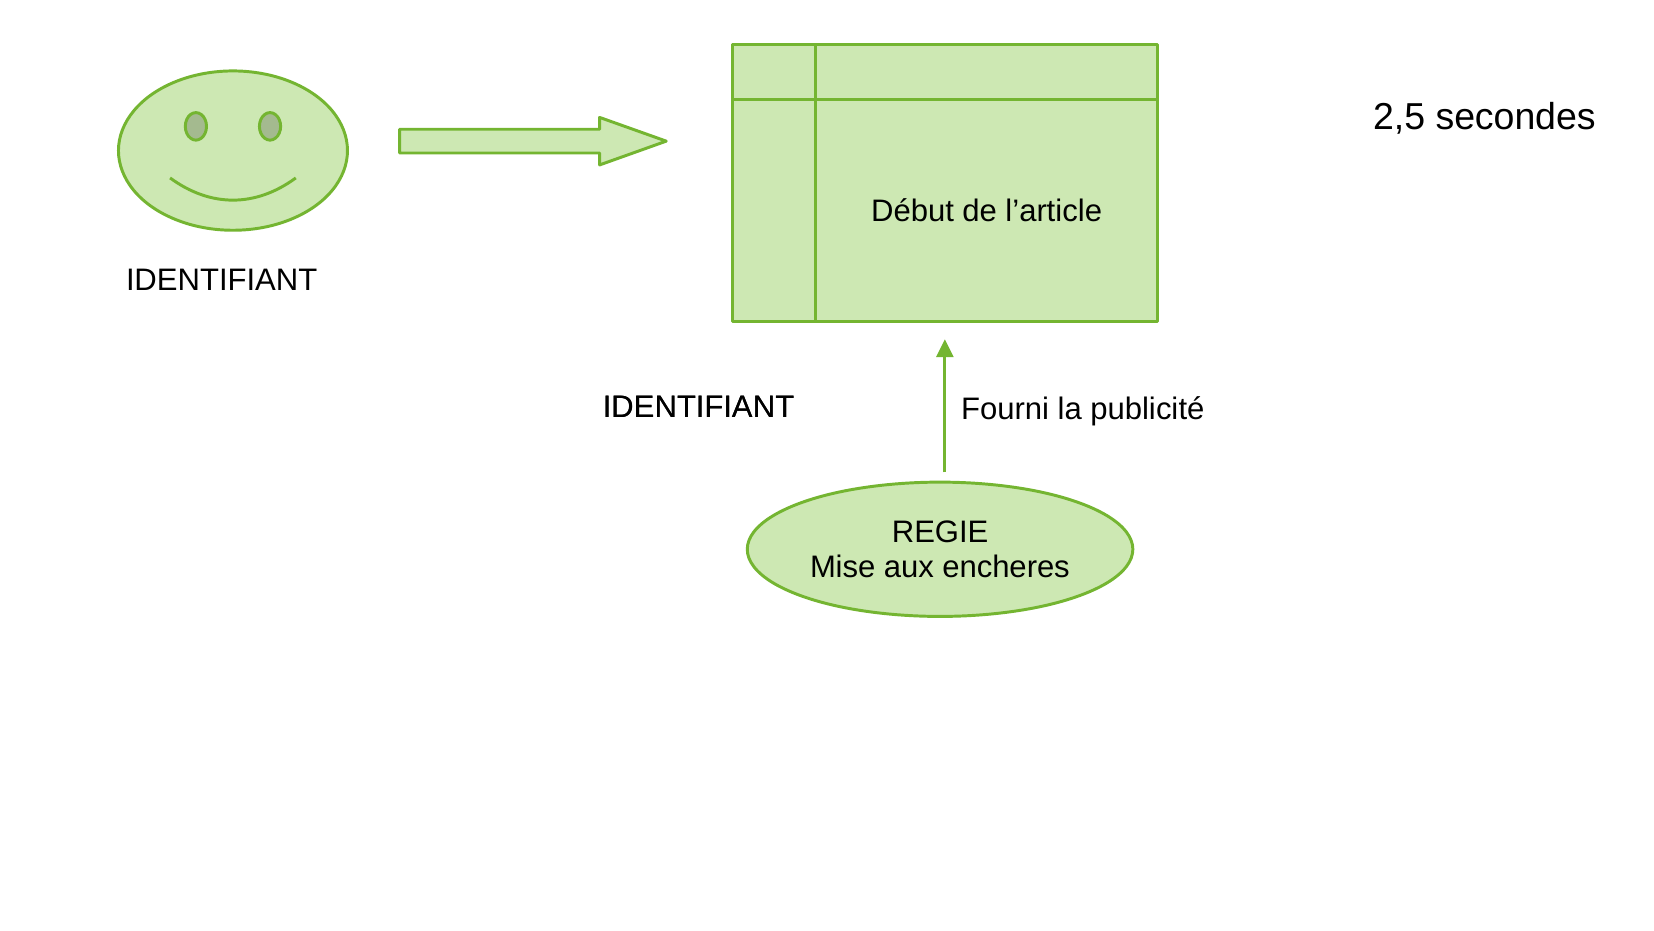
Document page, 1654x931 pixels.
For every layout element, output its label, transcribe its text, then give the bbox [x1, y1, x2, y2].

text_box REGIE Mise aux encheres [747, 482, 1133, 617]
text_box [399, 117, 667, 165]
text_box Début de l’article [732, 44, 1158, 322]
text_box [118, 70, 348, 231]
text_box 2,5 secondes [1358, 88, 1611, 146]
text_box IDENTIFIANT [588, 382, 877, 430]
text_box Fourni la publicité [946, 383, 1329, 466]
text_box IDENTIFIANT [111, 255, 400, 303]
